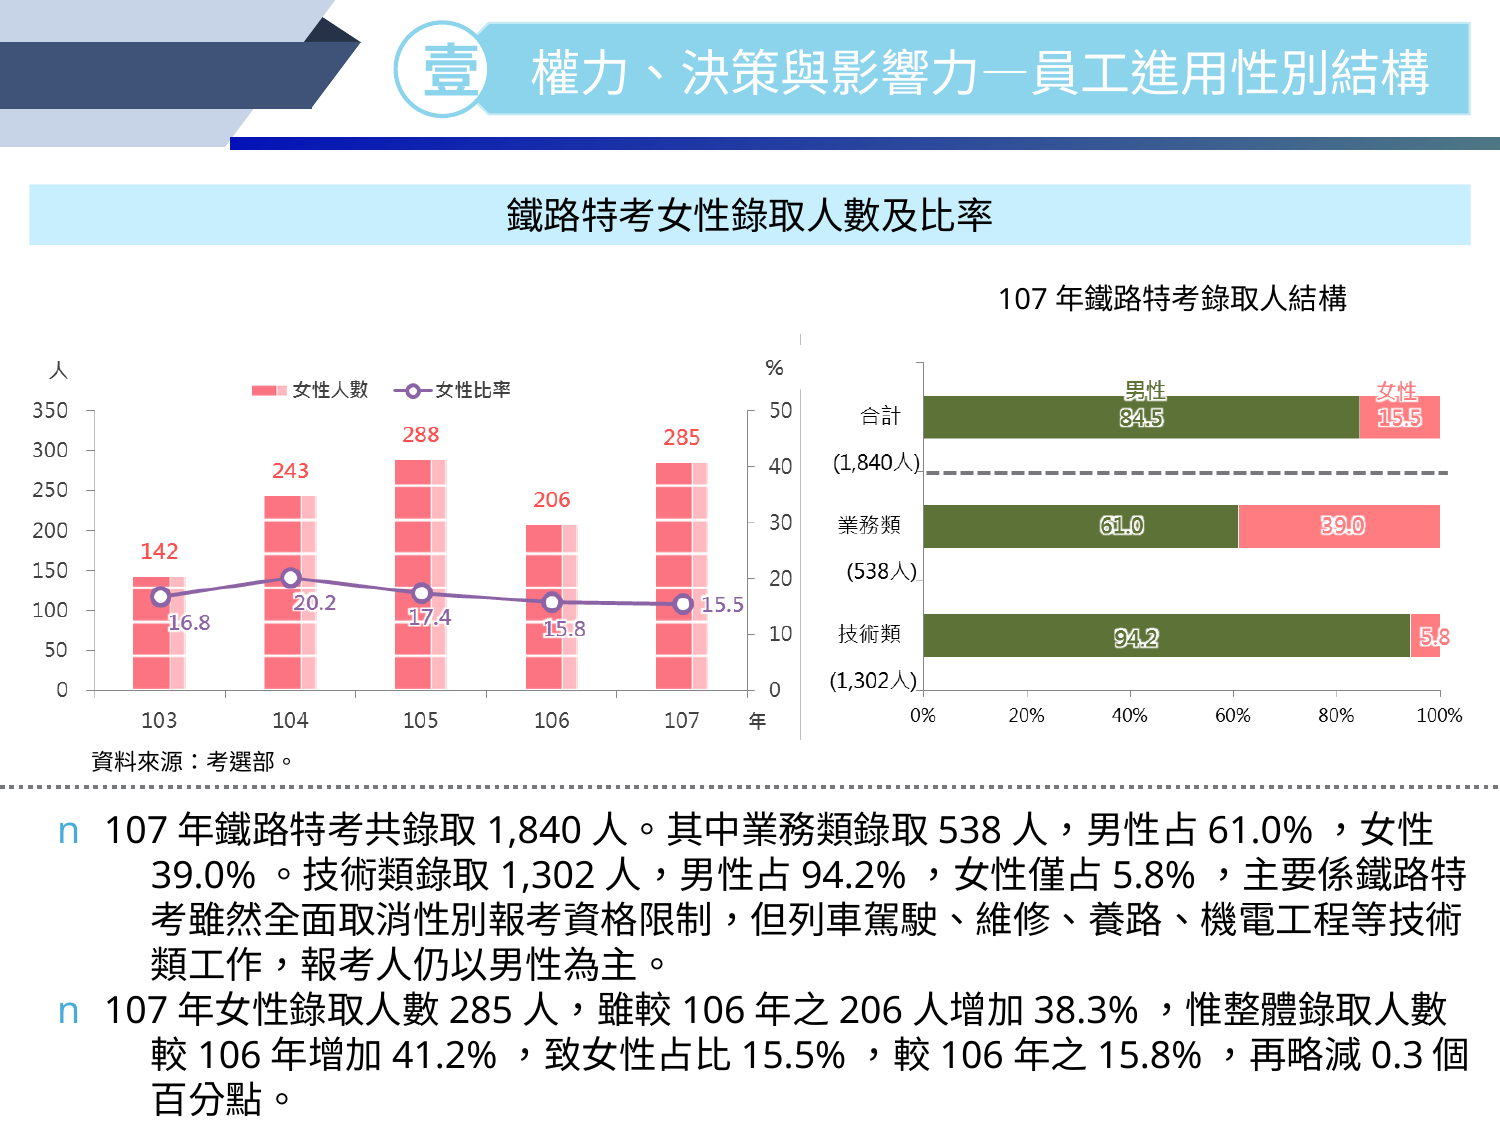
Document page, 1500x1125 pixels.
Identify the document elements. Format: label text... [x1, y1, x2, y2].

text_box [424, 22, 461, 26]
text_box [478, 21, 1471, 116]
text_box 資料來源：考選部。 [76, 740, 597, 783]
text_box 107年鐵路特考共錄取1,840人。其中業務類錄取538人，男性占61.0%，女性39.0%。技術類錄取1,302人，男性占94.2%，女性僅占5.8%，主要係鐵路特考雖然全面取消性別報考資格限制，但列車駕駛、維修、養路、機電工程等技術類工作，報考人仍以男性為主。 107年女性錄取人數285人，雖較106年之206人增加38.3%，惟整體錄取人數較106年增加41.2%，致女性占比15.5%，較106年之15.8%，再略減0.3個百分點。 [41, 798, 1495, 1087]
text_box 壹 [407, 26, 478, 113]
text_box 鐵路特考女性錄取人數及比率 [29, 184, 1471, 246]
text_box 權力、決策與影響力—員工進用性別結構 [489, 25, 1471, 118]
picture [29, 333, 1482, 740]
text_box [395, 38, 407, 100]
text_box [230, 137, 1500, 149]
text_box 107年鐵路特考錄取人結構 [982, 273, 1373, 324]
